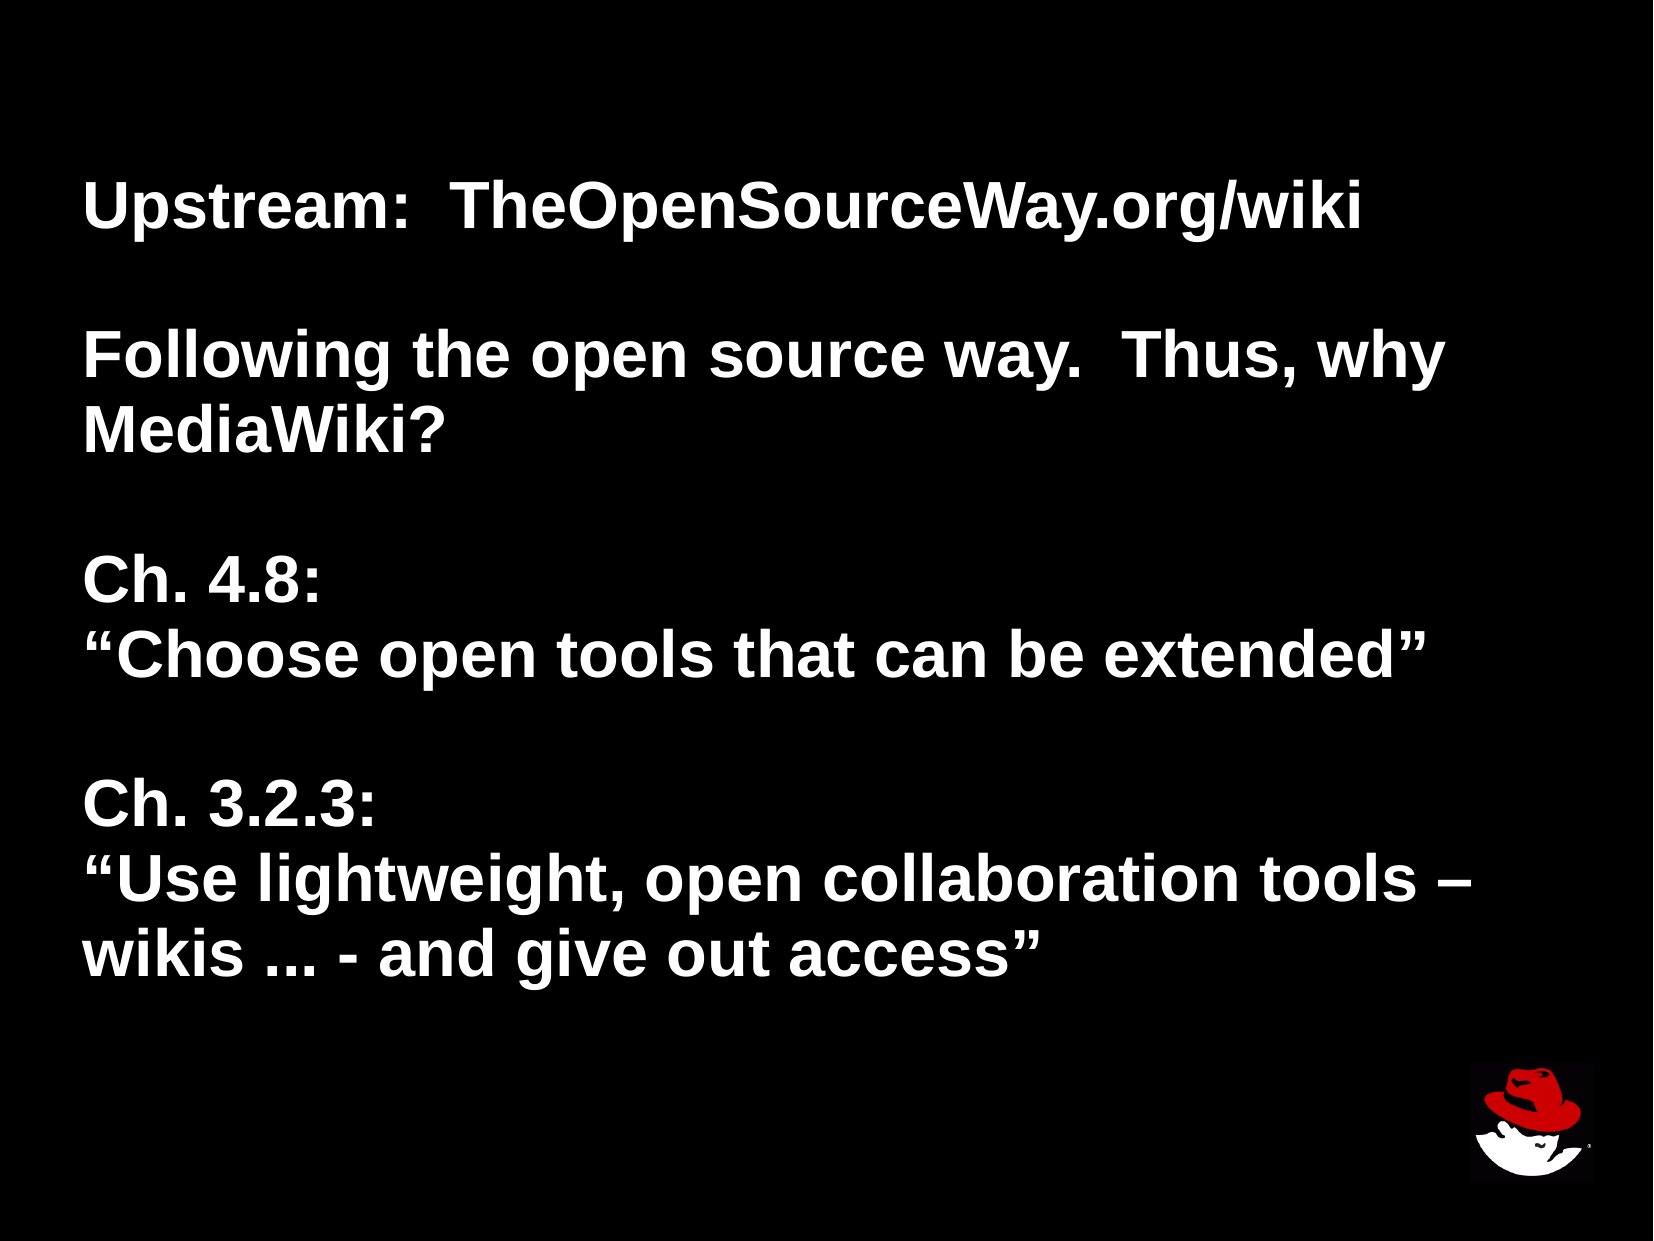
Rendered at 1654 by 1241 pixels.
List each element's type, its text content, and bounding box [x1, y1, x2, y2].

picture [1470, 1063, 1594, 1182]
subtitle Upstream: TheOpenSourceWay.org/wiki Following the open source way. Thus, why MediaWiki? Ch. 4.8: “Choose open tools that can be extended” Ch. 3.2.3: “Use lightweight, open collaboration tools – wikis ... - and give out access” [82, 49, 1571, 1109]
